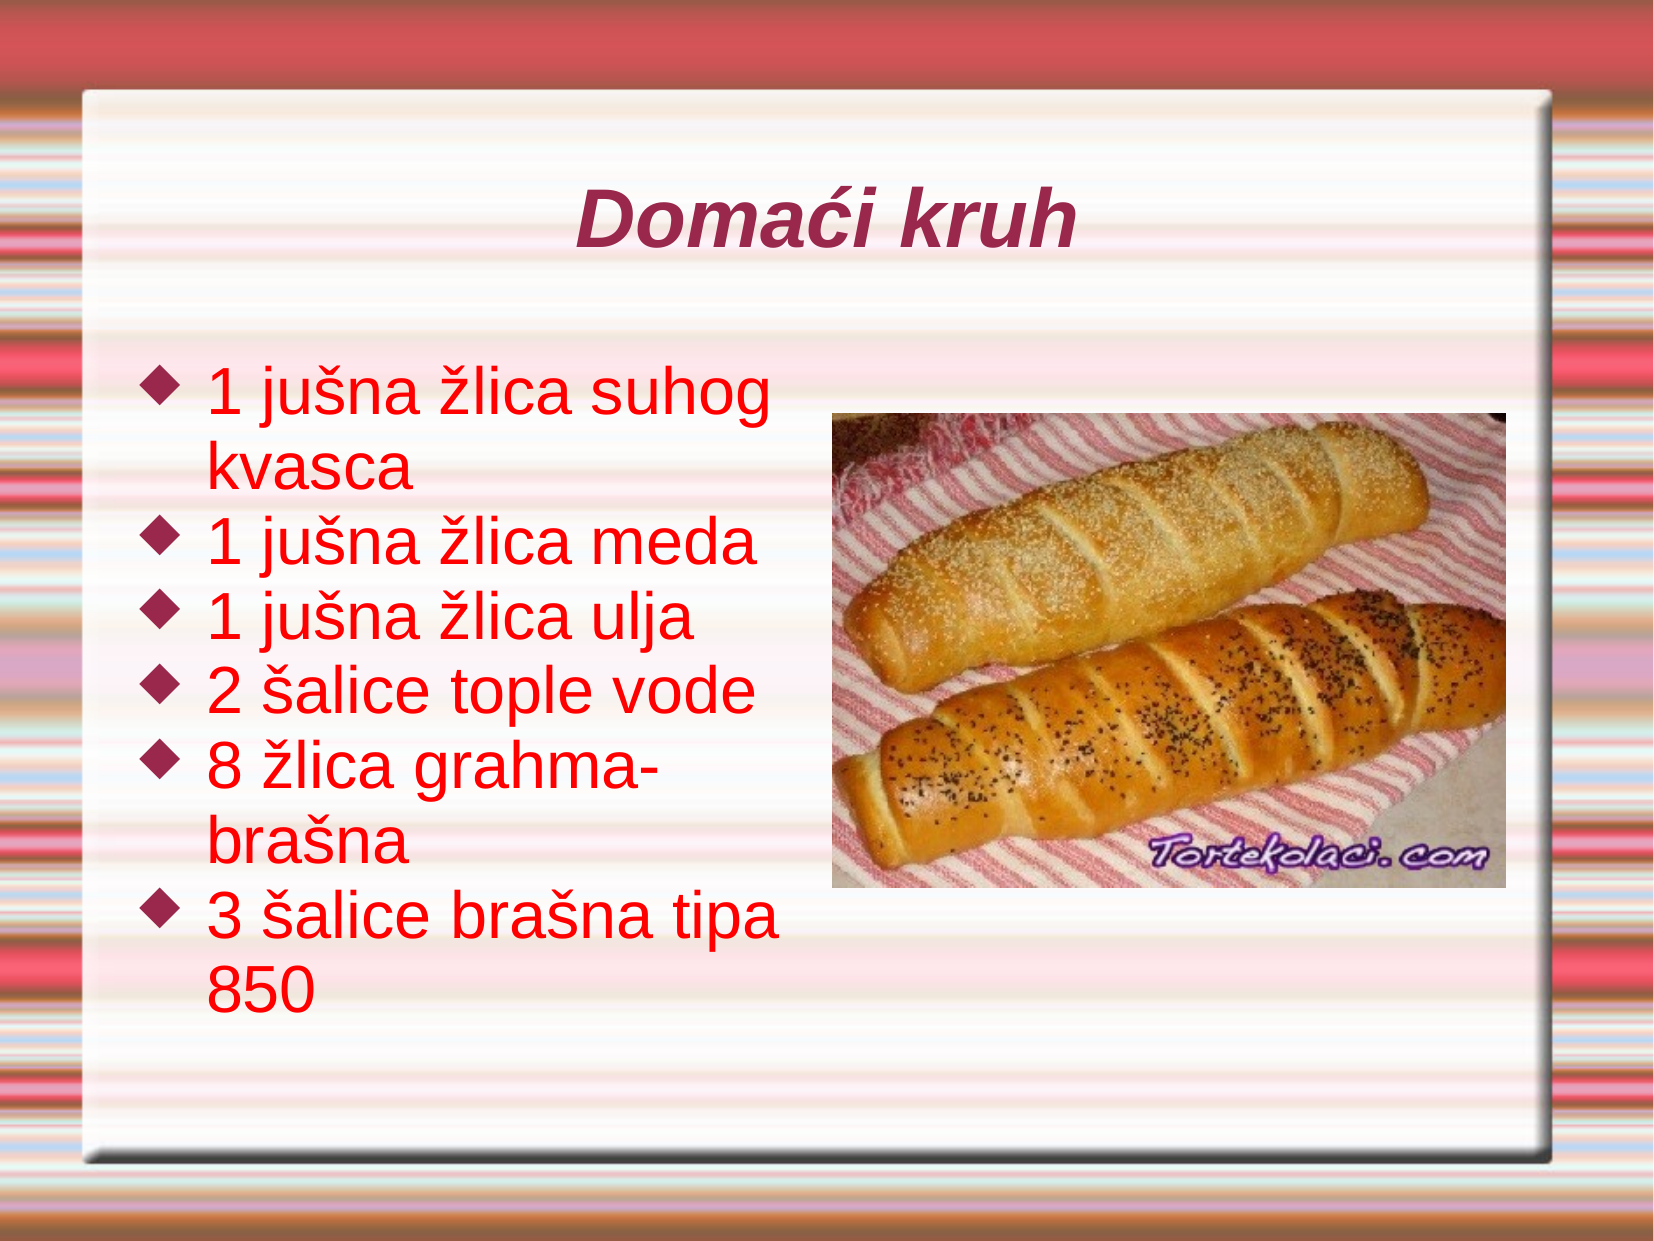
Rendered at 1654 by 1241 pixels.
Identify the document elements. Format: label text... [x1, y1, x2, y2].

title Domaći kruh [121, 122, 1534, 315]
picture [0, 0, 1654, 1241]
list 1 jušna žlica suhog kvasca 1 jušna žlica meda 1 jušna žlica ulja 2 šalice tople vode 8 žlica grahma-brašna 3 šalice brašna tipa 850 [123, 354, 798, 1121]
